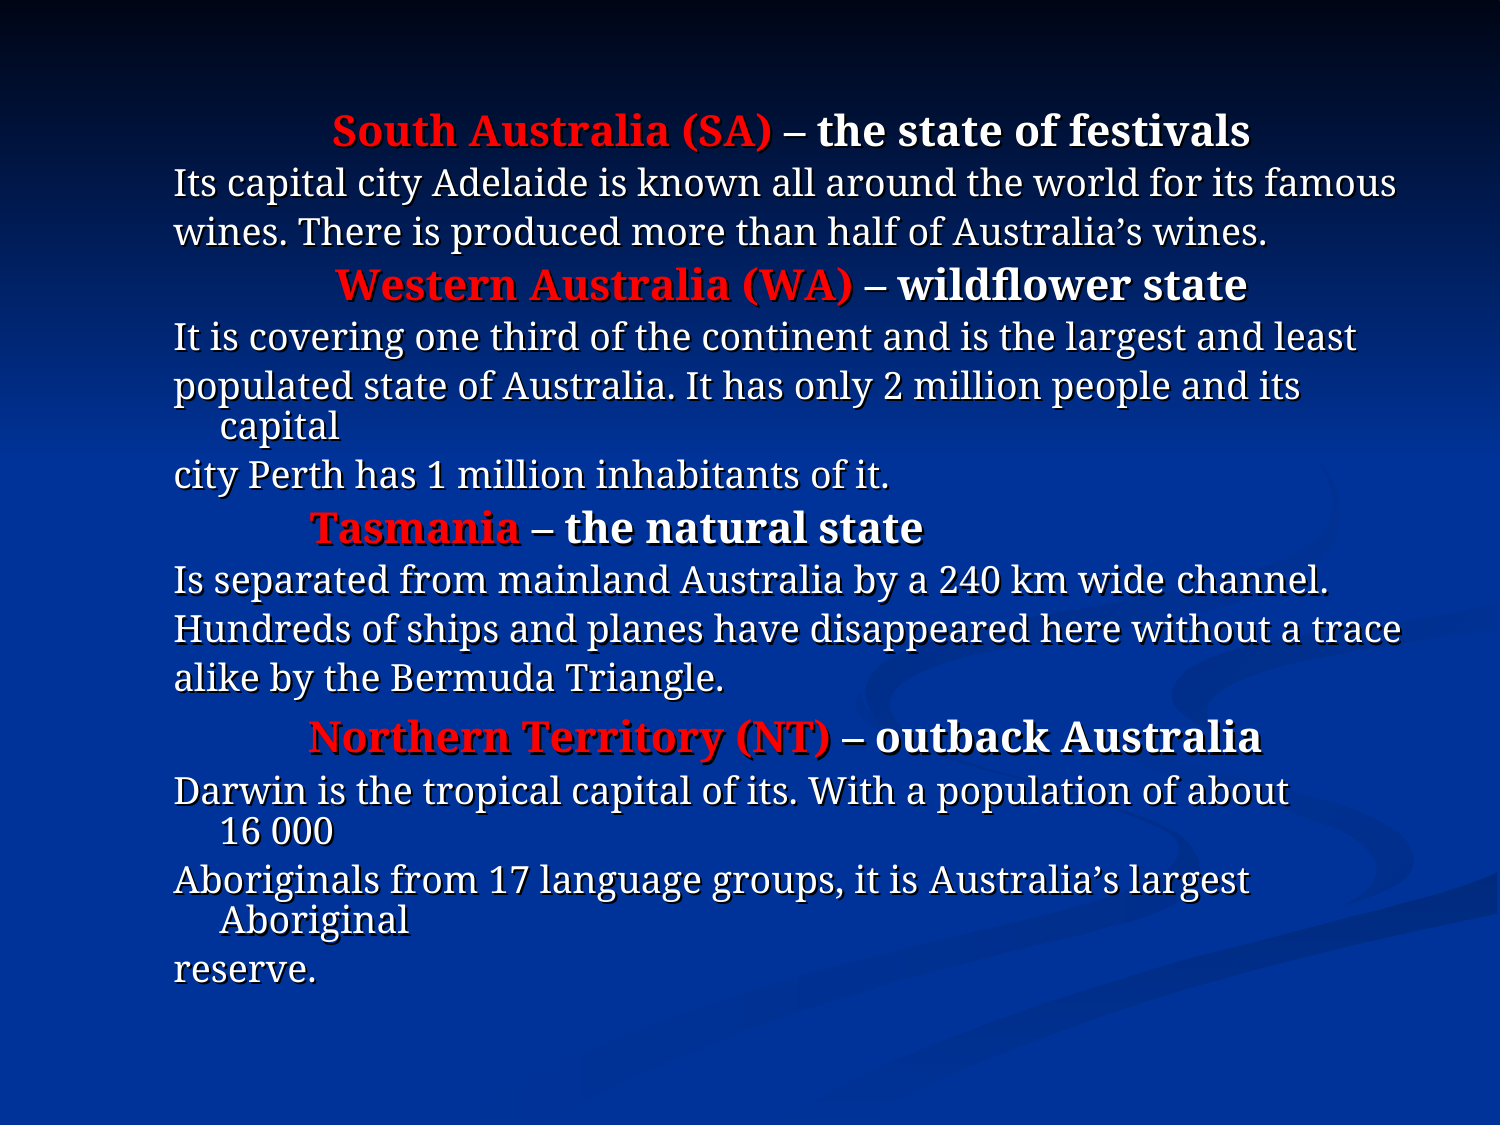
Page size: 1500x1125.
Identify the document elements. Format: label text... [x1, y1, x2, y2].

list South Australia (SA) – the state of festivals Its capital city Adelaide is known all around the world for its famous wines. There is produced more than half of Australia’s wines. Western Australia (WA) – wildflower state It is covering one third of the continent and is the largest and least populated state of Australia. It has only 2 million people and its capital city Perth has 1 million inhabitants of it. Tasmania – the natural state Is separated from mainland Australia by a 240 km wide channel. Hundreds of ships and planes have disappeared here without a trace alike by the Bermuda Triangle. Northern Territory (NT) – outback Australia Darwin is the tropical capital of its. With a population of about 16 000 Aboriginals from 17 language groups, it is Australia’s largest Aboriginal reserve. [112, 101, 1426, 1083]
